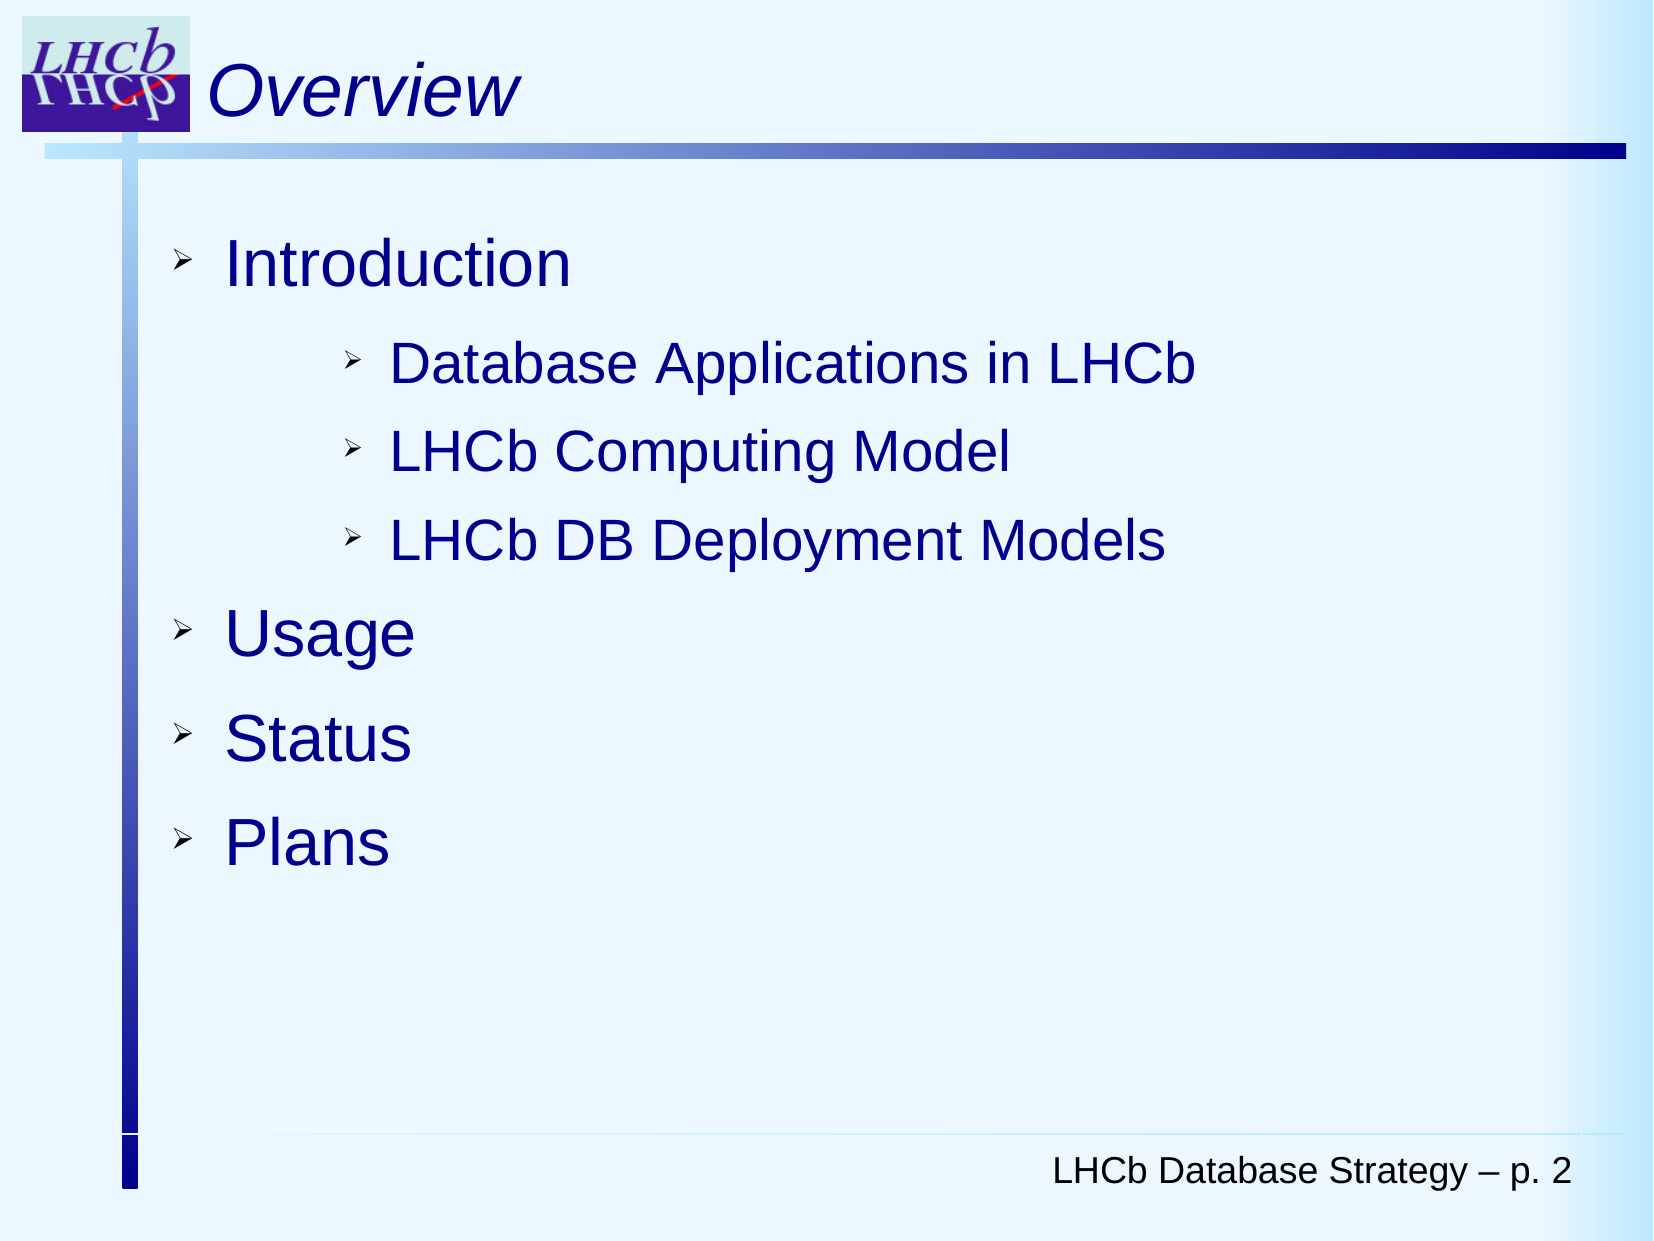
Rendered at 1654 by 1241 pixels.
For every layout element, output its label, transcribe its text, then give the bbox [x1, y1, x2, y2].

title Overview [206, 0, 1582, 182]
picture [22, 16, 190, 132]
list Introduction Database Applications in LHCb LHCb Computing Model LHCb DB Deployment Models Usage Status Plans [153, 226, 1533, 1095]
